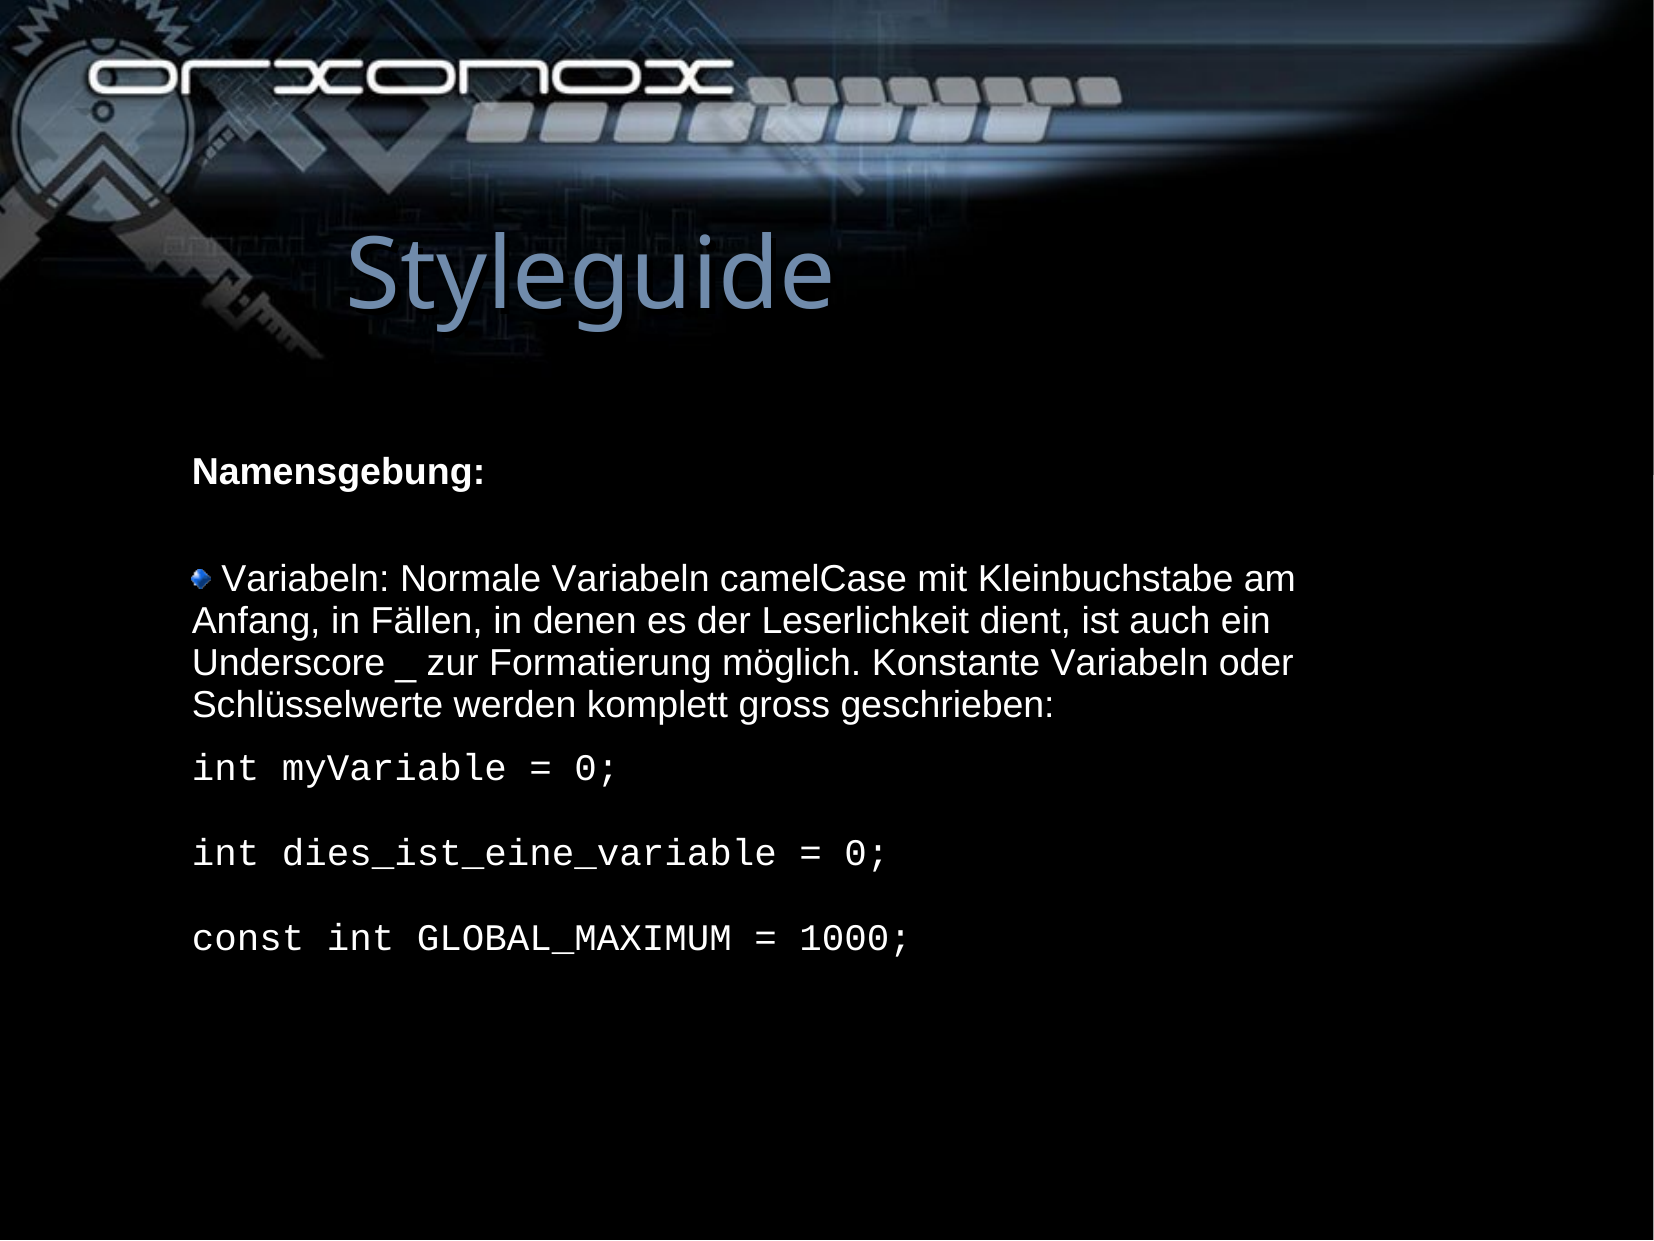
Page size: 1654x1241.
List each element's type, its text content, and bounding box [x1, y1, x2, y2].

text_box Styleguide [330, 194, 1306, 344]
text_box Namensgebung: Variabeln: Normale Variabeln camelCase mit Kleinbuchstabe am Anfang, in Fällen, in denen es der Leserlichkeit dient, ist auch ein Underscore _ zur Formatierung möglich. Konstante Variabeln oder Schlüsselwerte werden komplett gross geschrieben: int myVariable = 0; int dies_ist_eine_variable = 0; const int GLOBAL_MAXIMUM = 1000; [177, 442, 1329, 1038]
picture [0, 0, 1654, 475]
